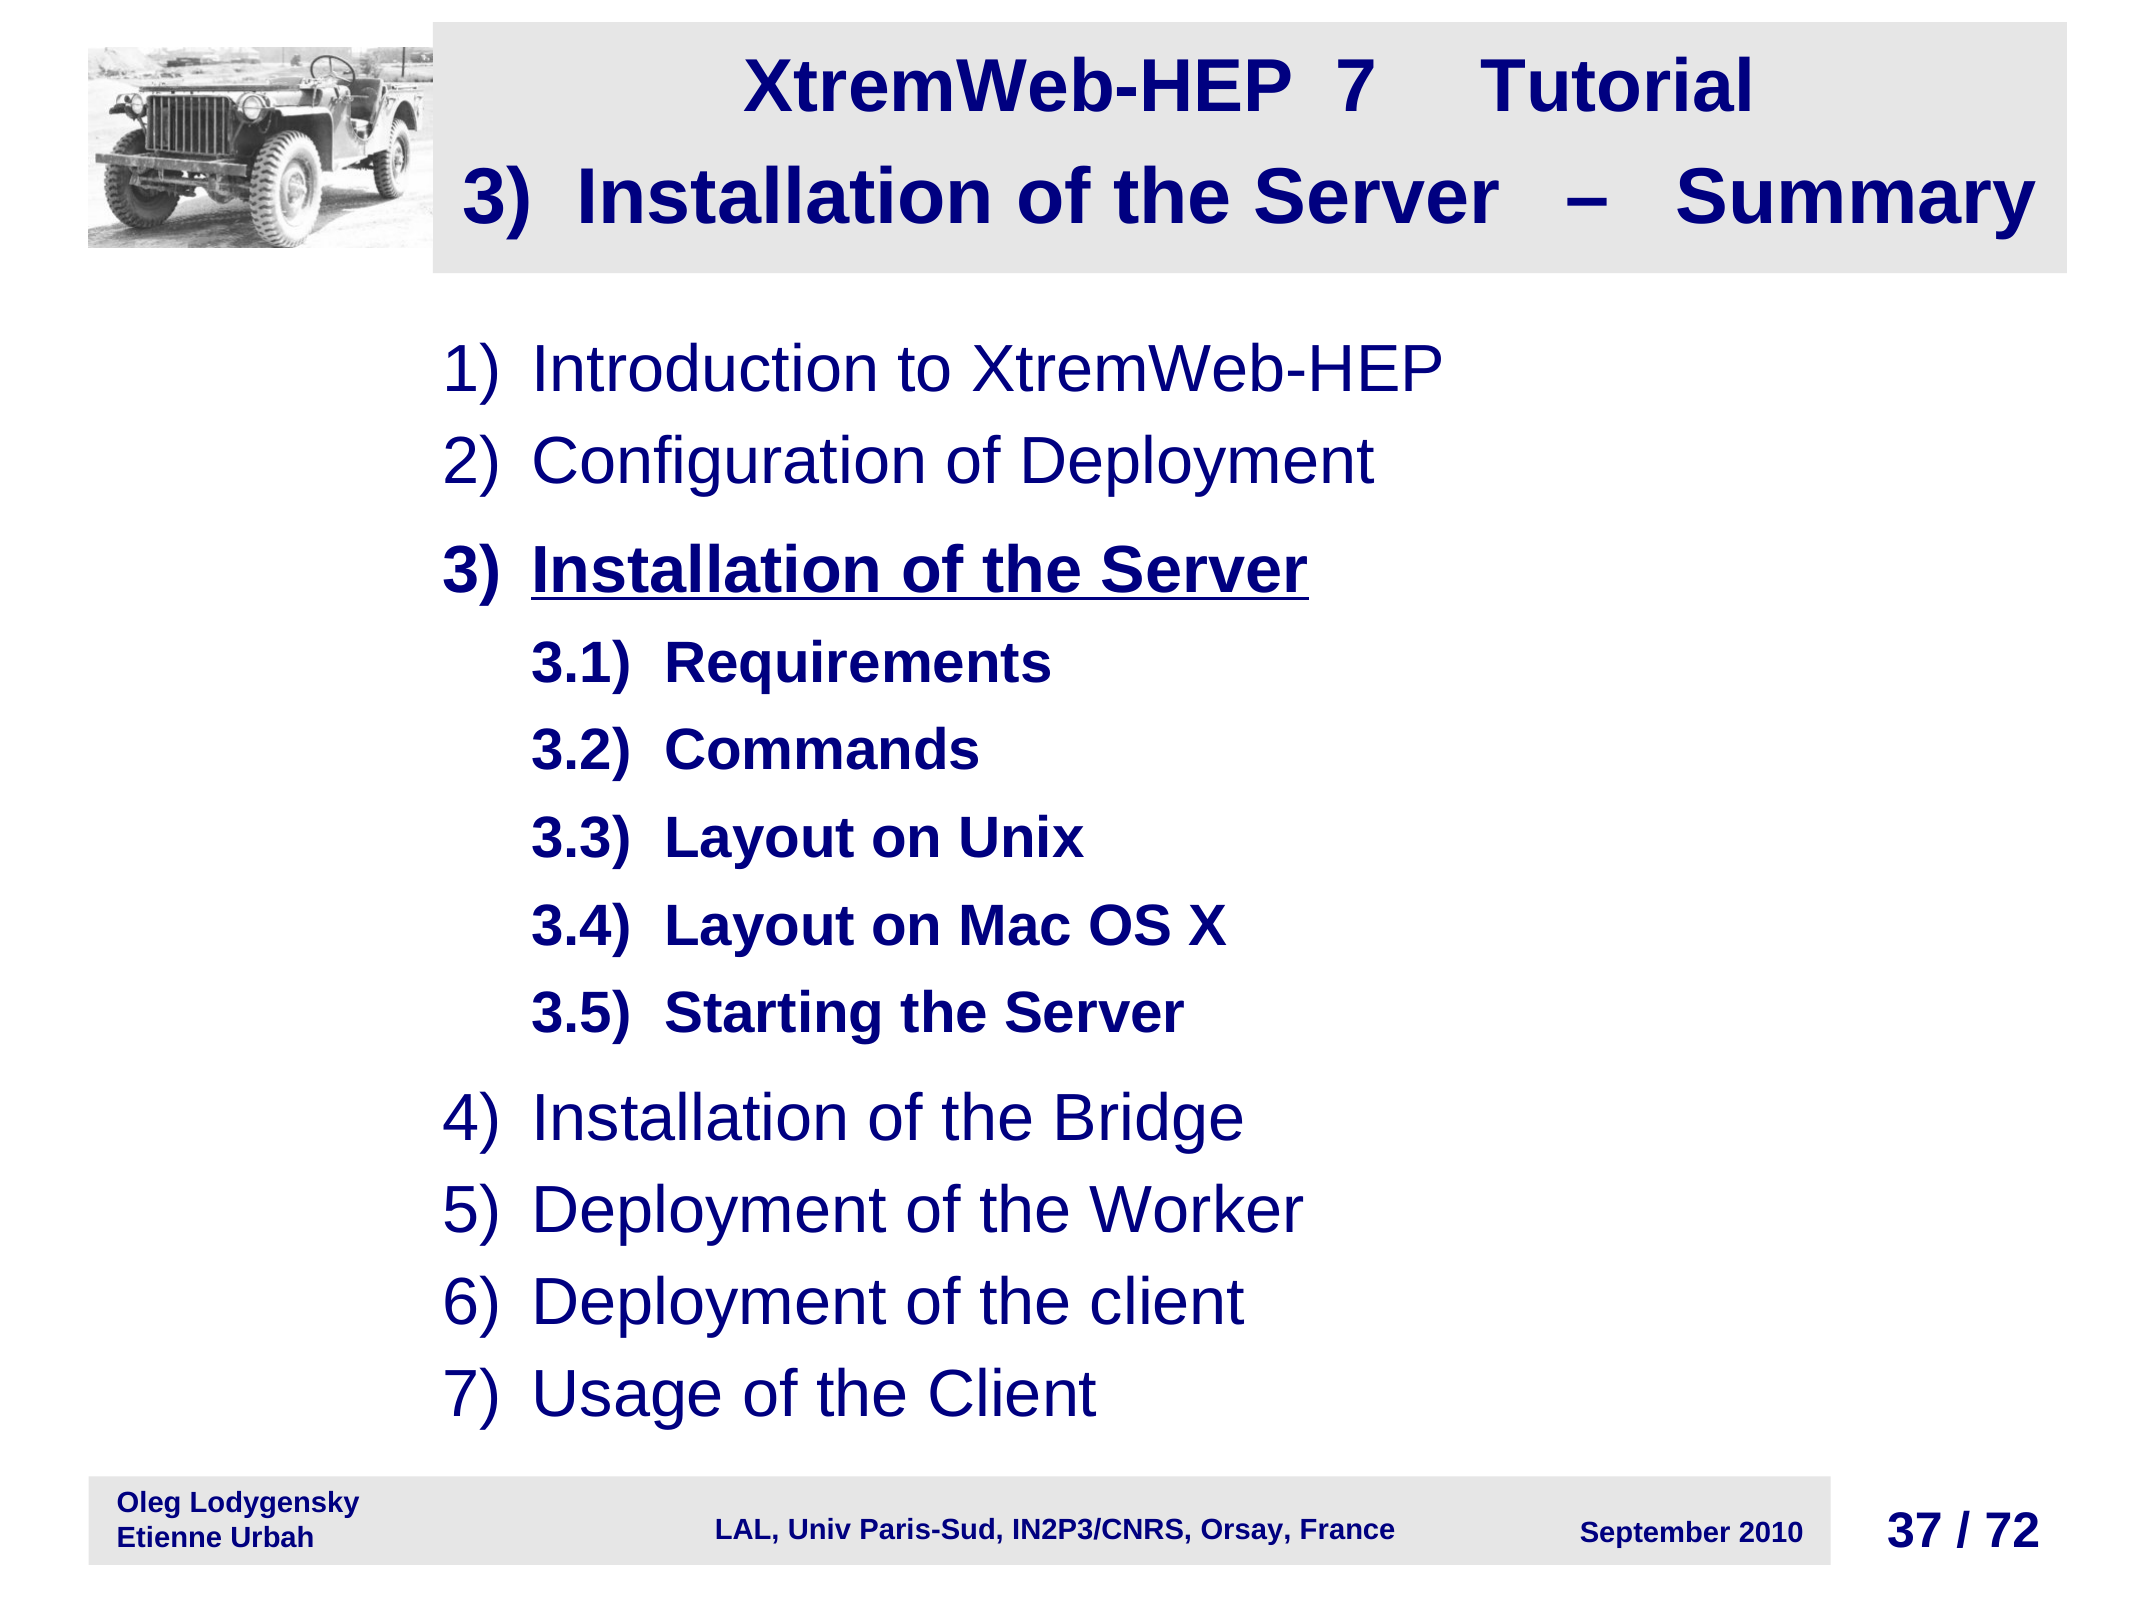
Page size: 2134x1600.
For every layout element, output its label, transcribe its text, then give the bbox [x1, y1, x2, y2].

title 3) Installation of the Server – Summary [442, 118, 2067, 266]
picture [88, 47, 433, 248]
text_box Introduction to XtremWeb-HEP Configuration of Deployment Installation of the Server Requirements Commands Layout on Unix Layout on Mac OS X Starting the Server Installation of the Bridge Deployment of the Worker Deployment of the client Usage of the Client [442, 324, 1920, 1398]
